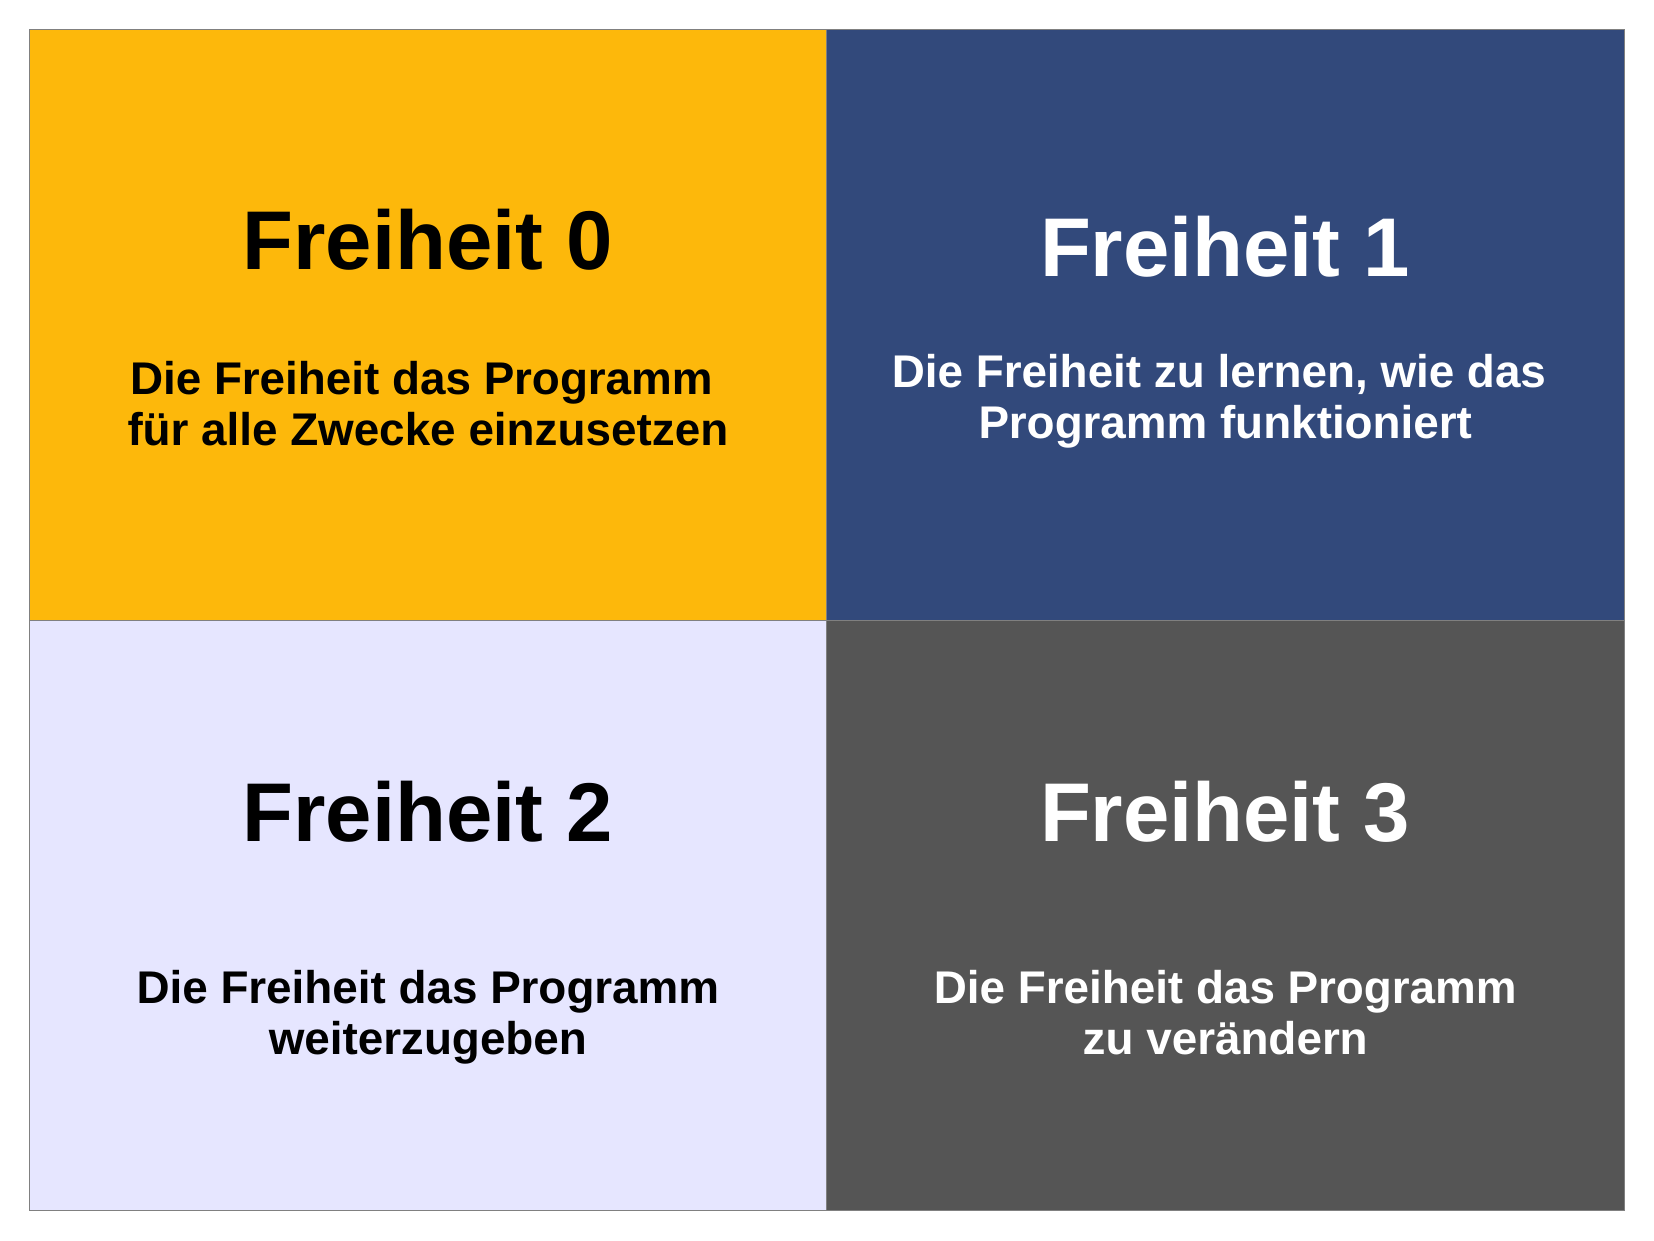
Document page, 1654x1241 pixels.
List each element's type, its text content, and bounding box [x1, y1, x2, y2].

text_box Freiheit 3 Die Freiheit das Programm zu verändern [826, 620, 1625, 1211]
text_box Freiheit 2 Die Freiheit das Programm weiterzugeben [29, 620, 826, 1211]
text_box Freiheit 0 Die Freiheit das Programm für alle Zwecke einzusetzen [29, 29, 826, 620]
text_box Freiheit 1 Die Freiheit zu lernen, wie das Programm funktioniert [826, 29, 1625, 620]
